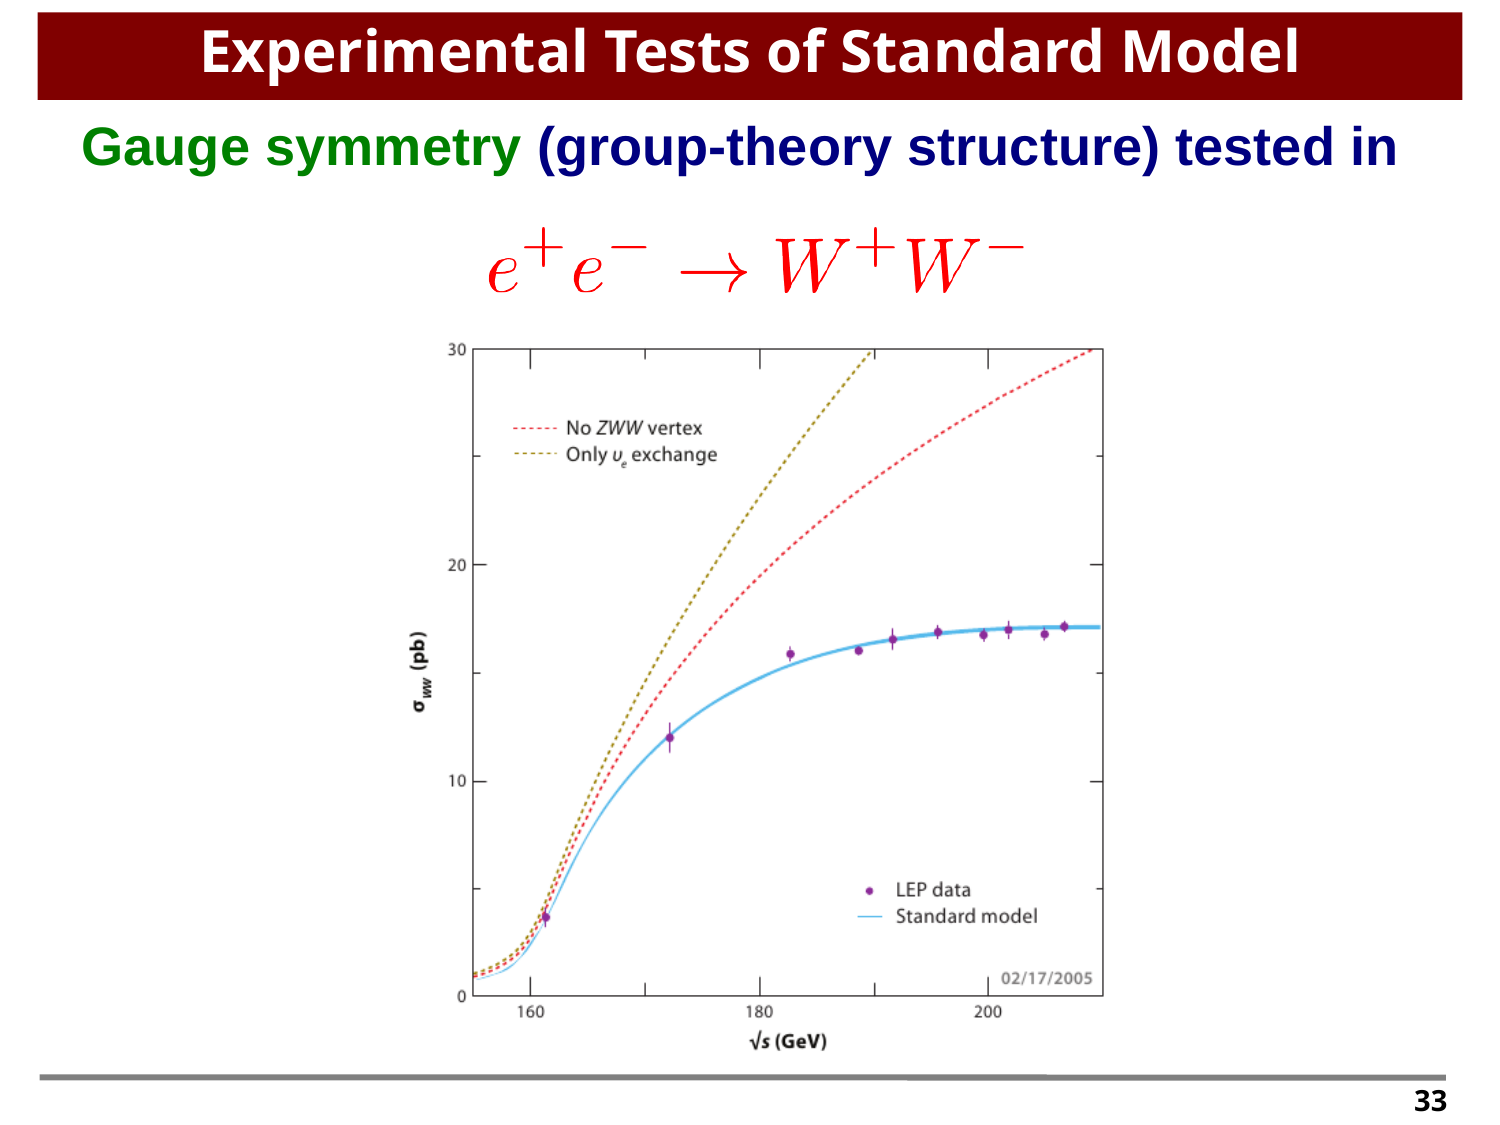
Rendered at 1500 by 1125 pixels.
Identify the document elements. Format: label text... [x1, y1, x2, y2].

picture [488, 227, 1024, 293]
list Gauge symmetry (group-theory structure) tested in [37, 111, 1444, 255]
picture [400, 336, 1112, 1058]
title Experimental Tests of Standard Model [45, 12, 1456, 96]
